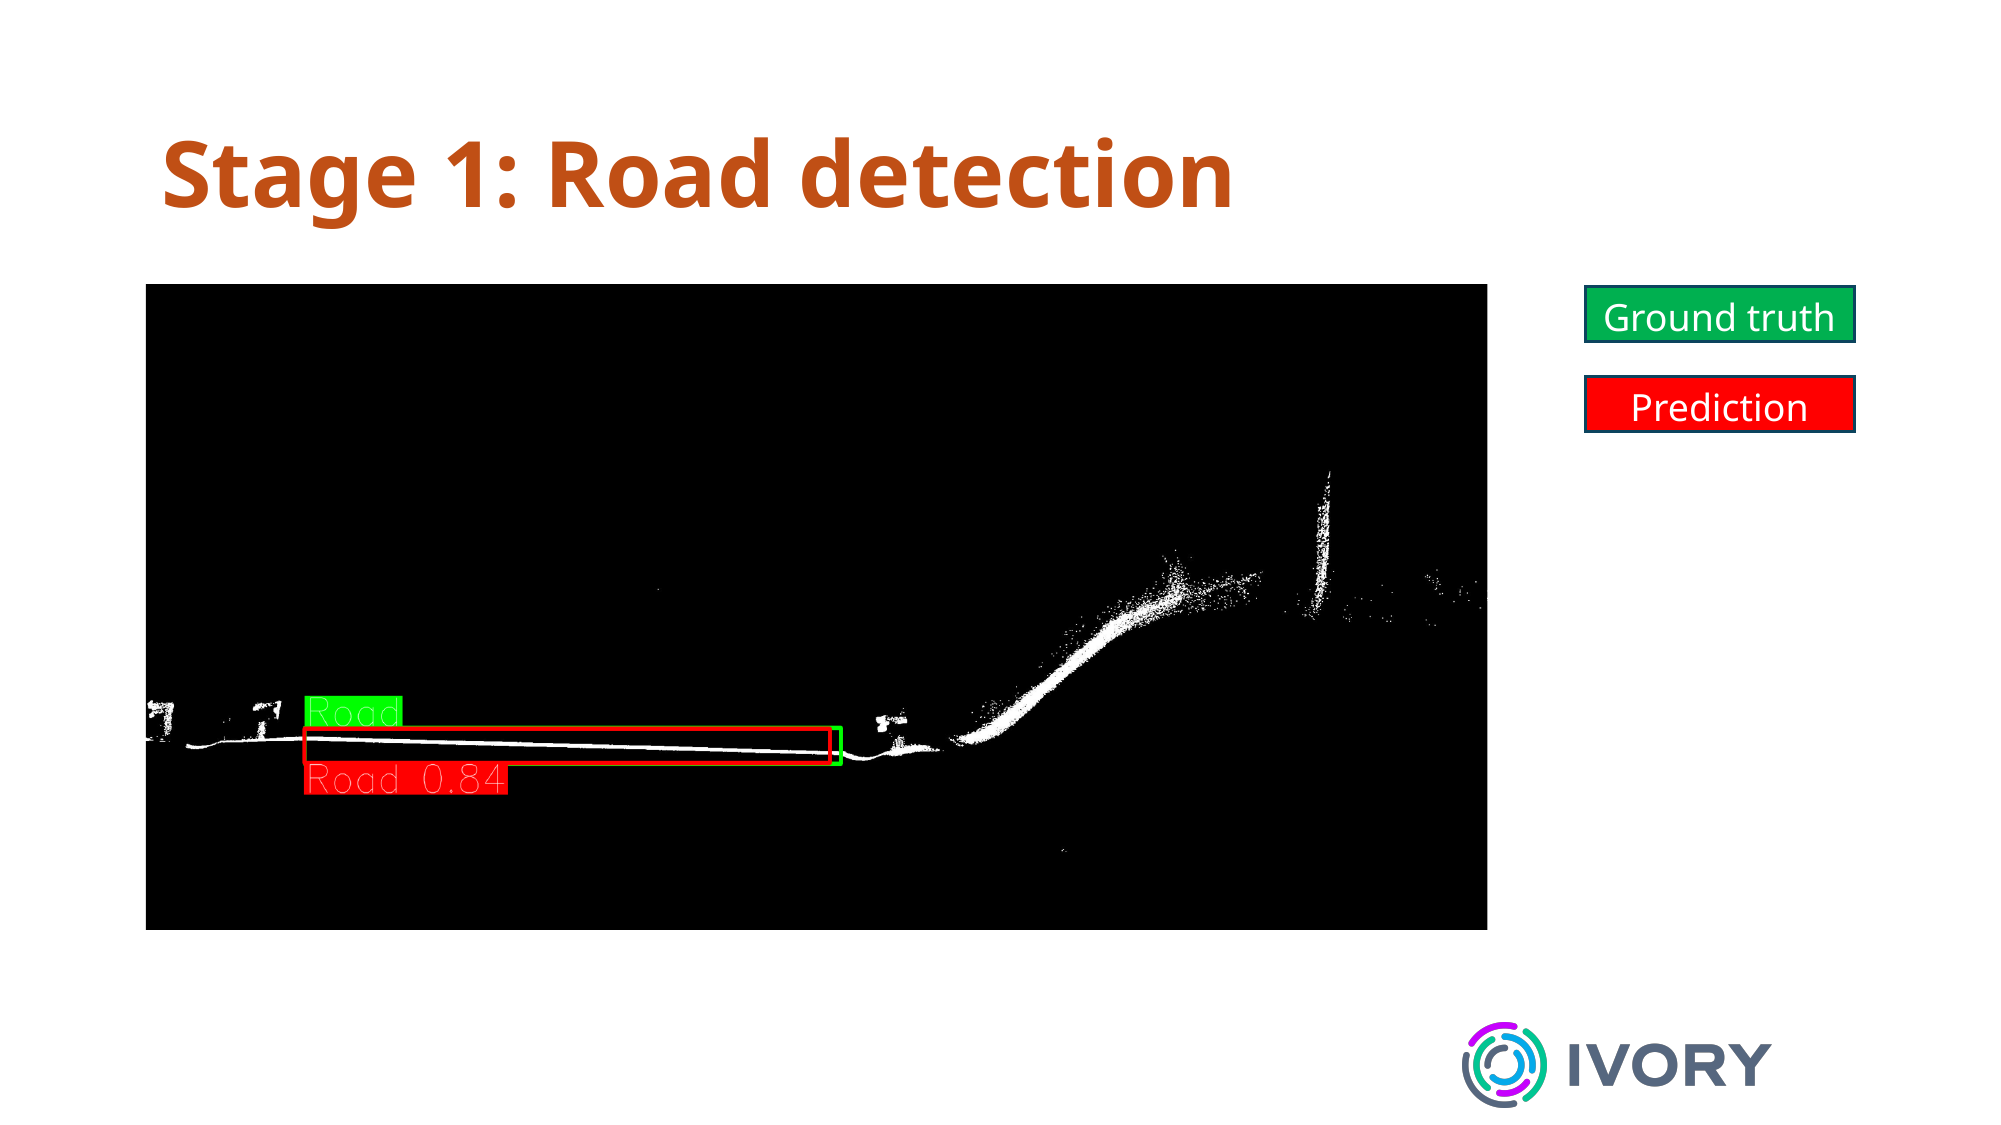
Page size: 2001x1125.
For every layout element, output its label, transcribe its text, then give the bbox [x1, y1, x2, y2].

picture [145, 284, 1488, 930]
text_box Prediction [1585, 376, 1854, 431]
text_box Ground truth [1585, 287, 1854, 342]
text_box Stage 1: Road detection [146, 107, 1488, 235]
